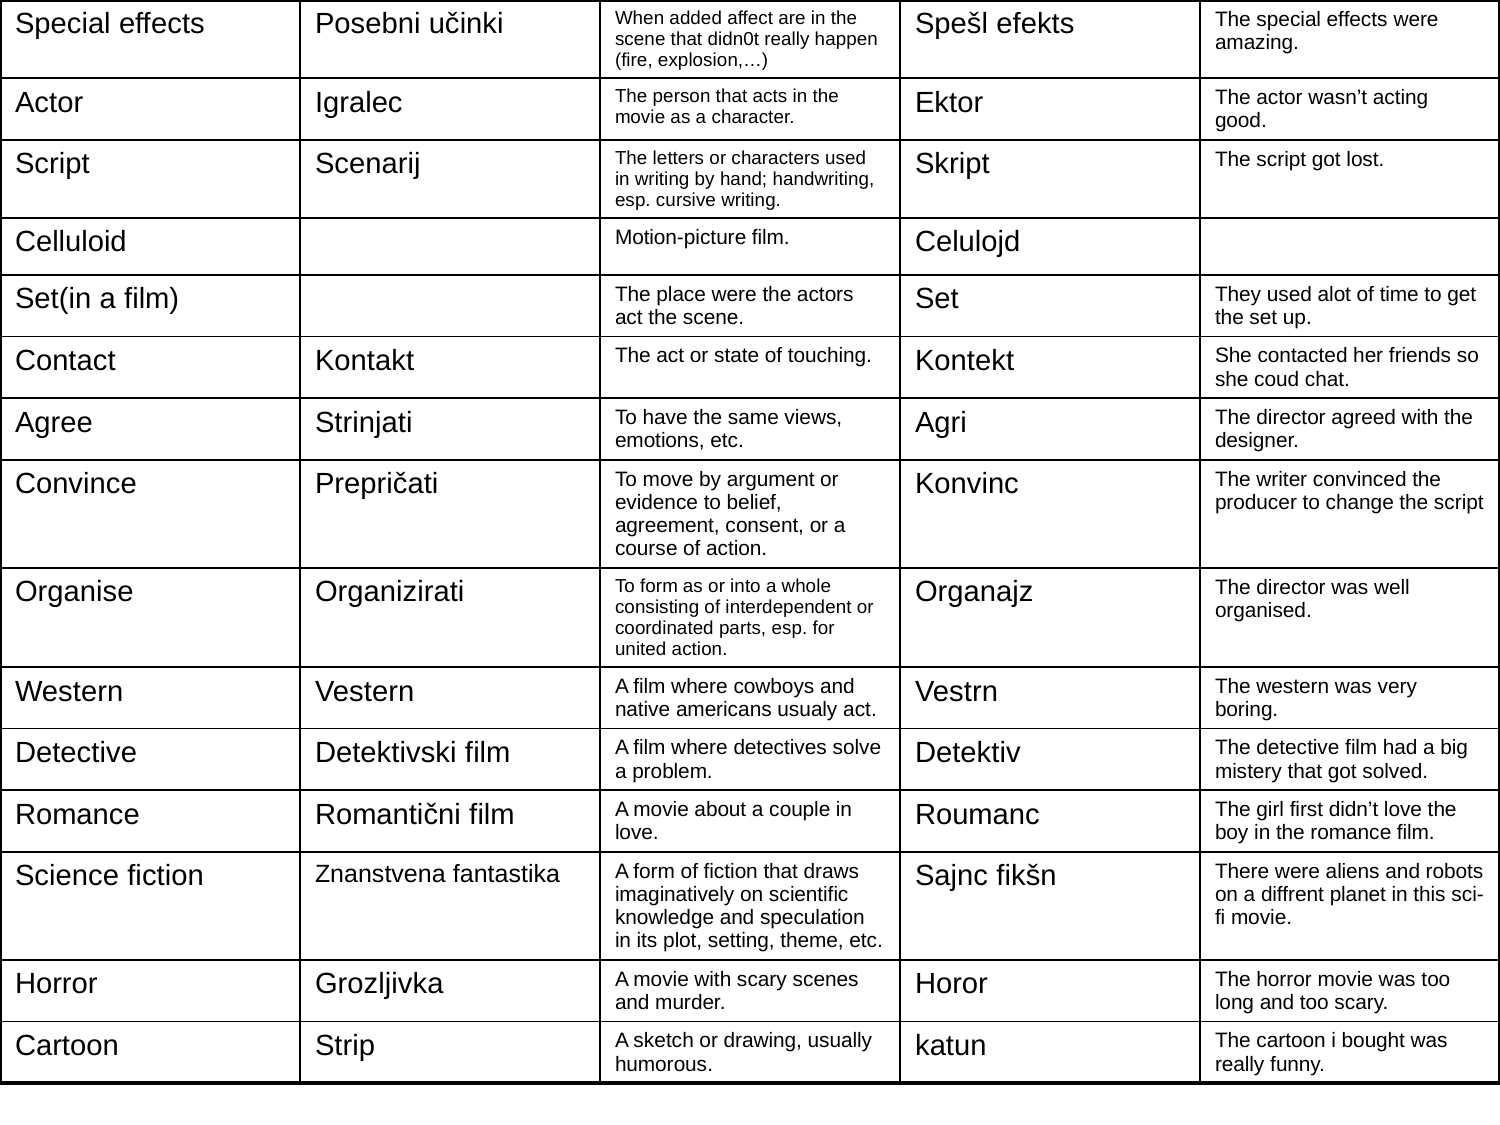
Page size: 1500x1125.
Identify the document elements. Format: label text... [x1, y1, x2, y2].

table_cell There were aliens and robots on a diffrent planet in this sci-fi movie. [1201, 853, 1498, 959]
table_cell A sketch or drawing, usually humorous. [601, 1022, 899, 1081]
table_cell [1201, 219, 1498, 274]
table_cell Set [901, 276, 1199, 336]
table_cell Cartoon [2, 1022, 299, 1081]
table_cell Skript [901, 141, 1199, 217]
table_cell Kontekt [901, 337, 1199, 397]
table_cell Strip [301, 1022, 599, 1081]
table_cell The director agreed with the designer. [1201, 399, 1498, 459]
table_cell The act or state of touching. [601, 337, 899, 397]
table_cell Romance [2, 791, 299, 851]
table_cell Detektiv [901, 729, 1199, 789]
table_cell The horror movie was too long and too scary. [1201, 961, 1498, 1021]
table_cell katun [901, 1022, 1199, 1081]
table_cell Motion-picture film. [601, 219, 899, 274]
table_cell A film where detectives solve a problem. [601, 729, 899, 789]
table_cell Script [2, 141, 299, 217]
table_header When added affect are in the scene that didn0t really happen (fire, explosion,…) [601, 2, 899, 77]
table_cell Znanstvena fantastika [301, 853, 599, 959]
table_cell Contact [2, 337, 299, 397]
table_cell The actor wasn’t acting good. [1201, 79, 1498, 139]
table_cell Sajnc fikšn [901, 853, 1199, 959]
table_cell Convince [2, 461, 299, 567]
table_cell A form of fiction that draws imaginatively on scientific knowledge and speculation in its plot, setting, theme, etc. [601, 853, 899, 959]
table_cell The writer convinced the producer to change the script [1201, 461, 1498, 567]
table_cell [301, 276, 599, 336]
table_cell Vestrn [901, 668, 1199, 728]
table_cell Agree [2, 399, 299, 459]
table_cell Horror [2, 961, 299, 1021]
table_cell Konvinc [901, 461, 1199, 567]
table_cell The detective film had a big mistery that got solved. [1201, 729, 1498, 789]
table_cell Science fiction [2, 853, 299, 959]
table_cell The director was well organised. [1201, 569, 1498, 666]
table_cell Set(in a film) [2, 276, 299, 336]
table_cell Organise [2, 569, 299, 666]
table_cell Igralec [301, 79, 599, 139]
table_cell A movie with scary scenes and murder. [601, 961, 899, 1021]
table_cell [301, 219, 599, 274]
table_cell To have the same views, emotions, etc. [601, 399, 899, 459]
table_cell The letters or characters used in writing by hand; handwriting, esp. cursive writing. [601, 141, 899, 217]
table_cell Horor [901, 961, 1199, 1021]
table_cell The place were the actors act the scene. [601, 276, 899, 336]
table_cell The script got lost. [1201, 141, 1498, 217]
table_cell A film where cowboys and native americans usualy act. [601, 668, 899, 728]
table_cell The cartoon i bought was really funny. [1201, 1022, 1498, 1081]
table_cell The western was very boring. [1201, 668, 1498, 728]
table_cell Prepričati [301, 461, 599, 567]
table_cell Detektivski film [301, 729, 599, 789]
table_cell Ektor [901, 79, 1199, 139]
table_header Posebni učinki [301, 2, 599, 77]
table_cell The girl first didn’t love the boy in the romance film. [1201, 791, 1498, 851]
table_cell To form as or into a whole consisting of interdependent or coordinated parts, esp. for united action. [601, 569, 899, 666]
table_header Special effects [2, 2, 299, 77]
table_cell Detective [2, 729, 299, 789]
table_cell Celulojd [901, 219, 1199, 274]
table_cell Roumanc [901, 791, 1199, 851]
table_cell To move by argument or evidence to belief, agreement, consent, or a course of action. [601, 461, 899, 567]
table_cell Kontakt [301, 337, 599, 397]
table_cell Celluloid [2, 219, 299, 274]
table_cell Agri [901, 399, 1199, 459]
table_cell Vestern [301, 668, 599, 728]
table_cell Organizirati [301, 569, 599, 666]
table_cell She contacted her friends so she coud chat. [1201, 337, 1498, 397]
table_cell Romantični film [301, 791, 599, 851]
table_cell A movie about a couple in love. [601, 791, 899, 851]
table_cell The person that acts in the movie as a character. [601, 79, 899, 139]
table_header Spešl efekts [901, 2, 1199, 77]
table_cell Western [2, 668, 299, 728]
table_cell They used alot of time to get the set up. [1201, 276, 1498, 336]
table_cell Scenarij [301, 141, 599, 217]
table_cell Organajz [901, 569, 1199, 666]
table_header The special effects were amazing. [1201, 2, 1498, 77]
table_cell Grozljivka [301, 961, 599, 1021]
table_cell Strinjati [301, 399, 599, 459]
table_cell Actor [2, 79, 299, 139]
